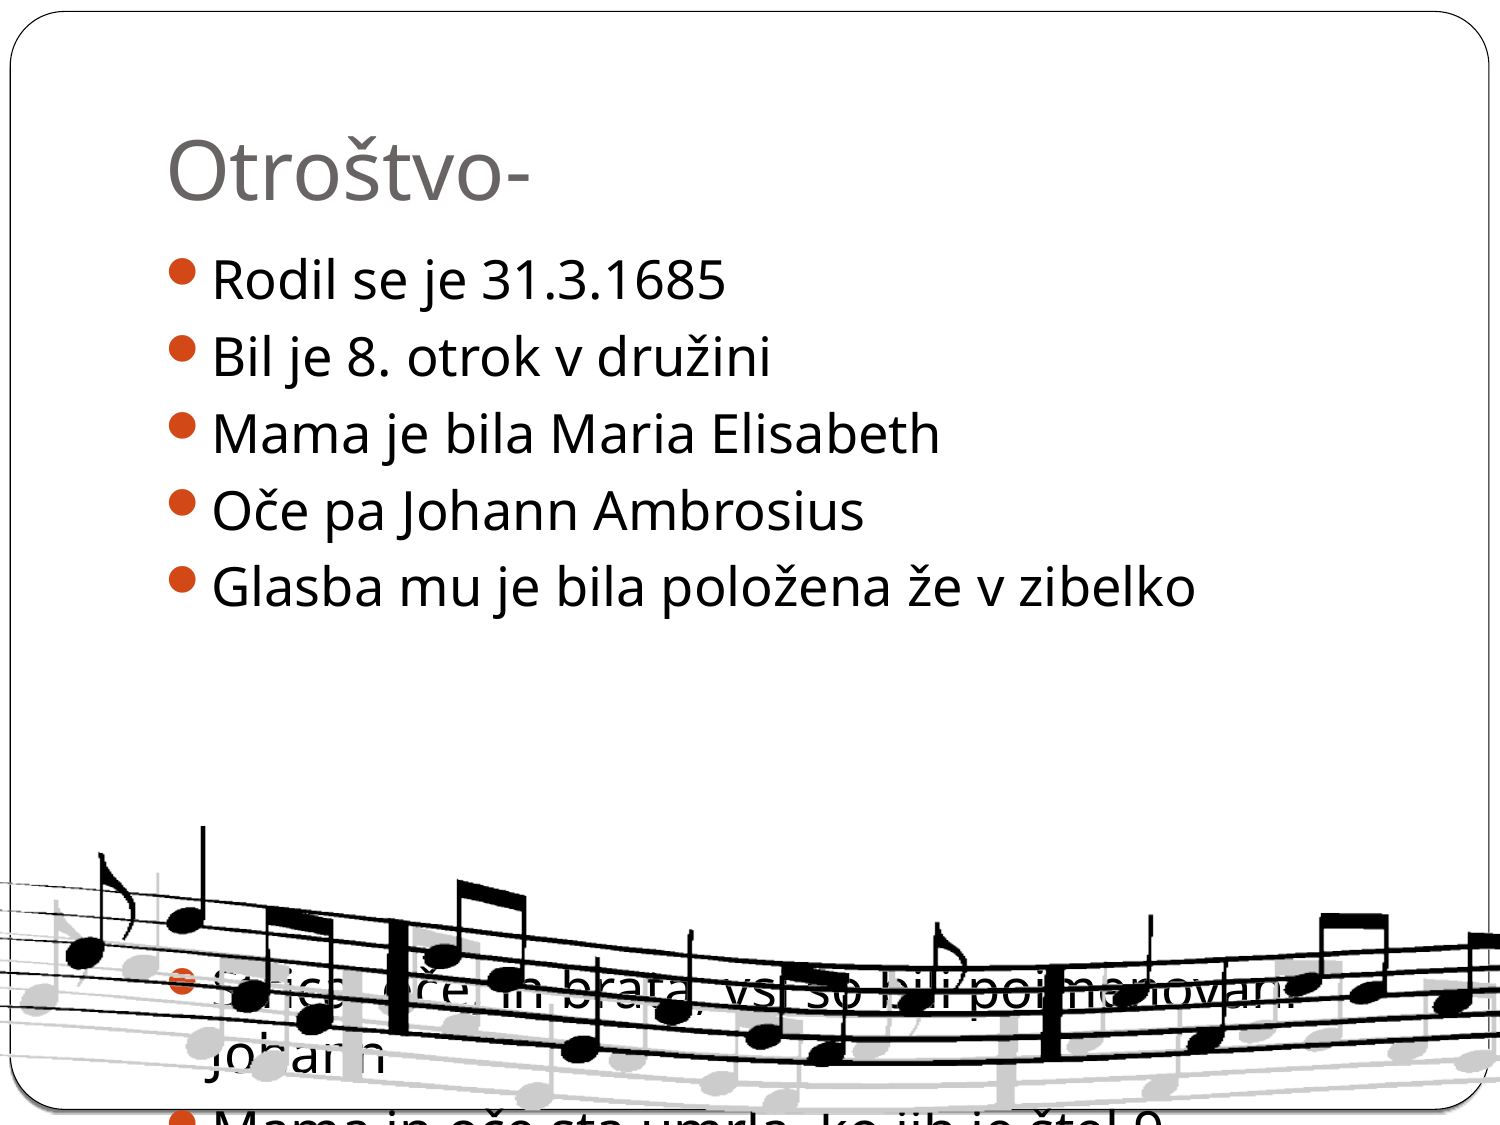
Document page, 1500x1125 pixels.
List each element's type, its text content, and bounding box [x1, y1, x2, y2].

title Otroštvo- [150, 45, 1425, 233]
picture [0, 788, 1500, 1125]
list Rodil se je 31.3.1685 Bil je 8. otrok v družini Mama je bila Maria Elisabeth Oče pa Johann Ambrosius Glasba mu je bila položena že v zibelko Strica, oče, in brata, vsi so bili poimenovani Johann Mama in oče sta umrla, ko jih je štel 9 Živel z starejšim bratom [150, 237, 1425, 788]
